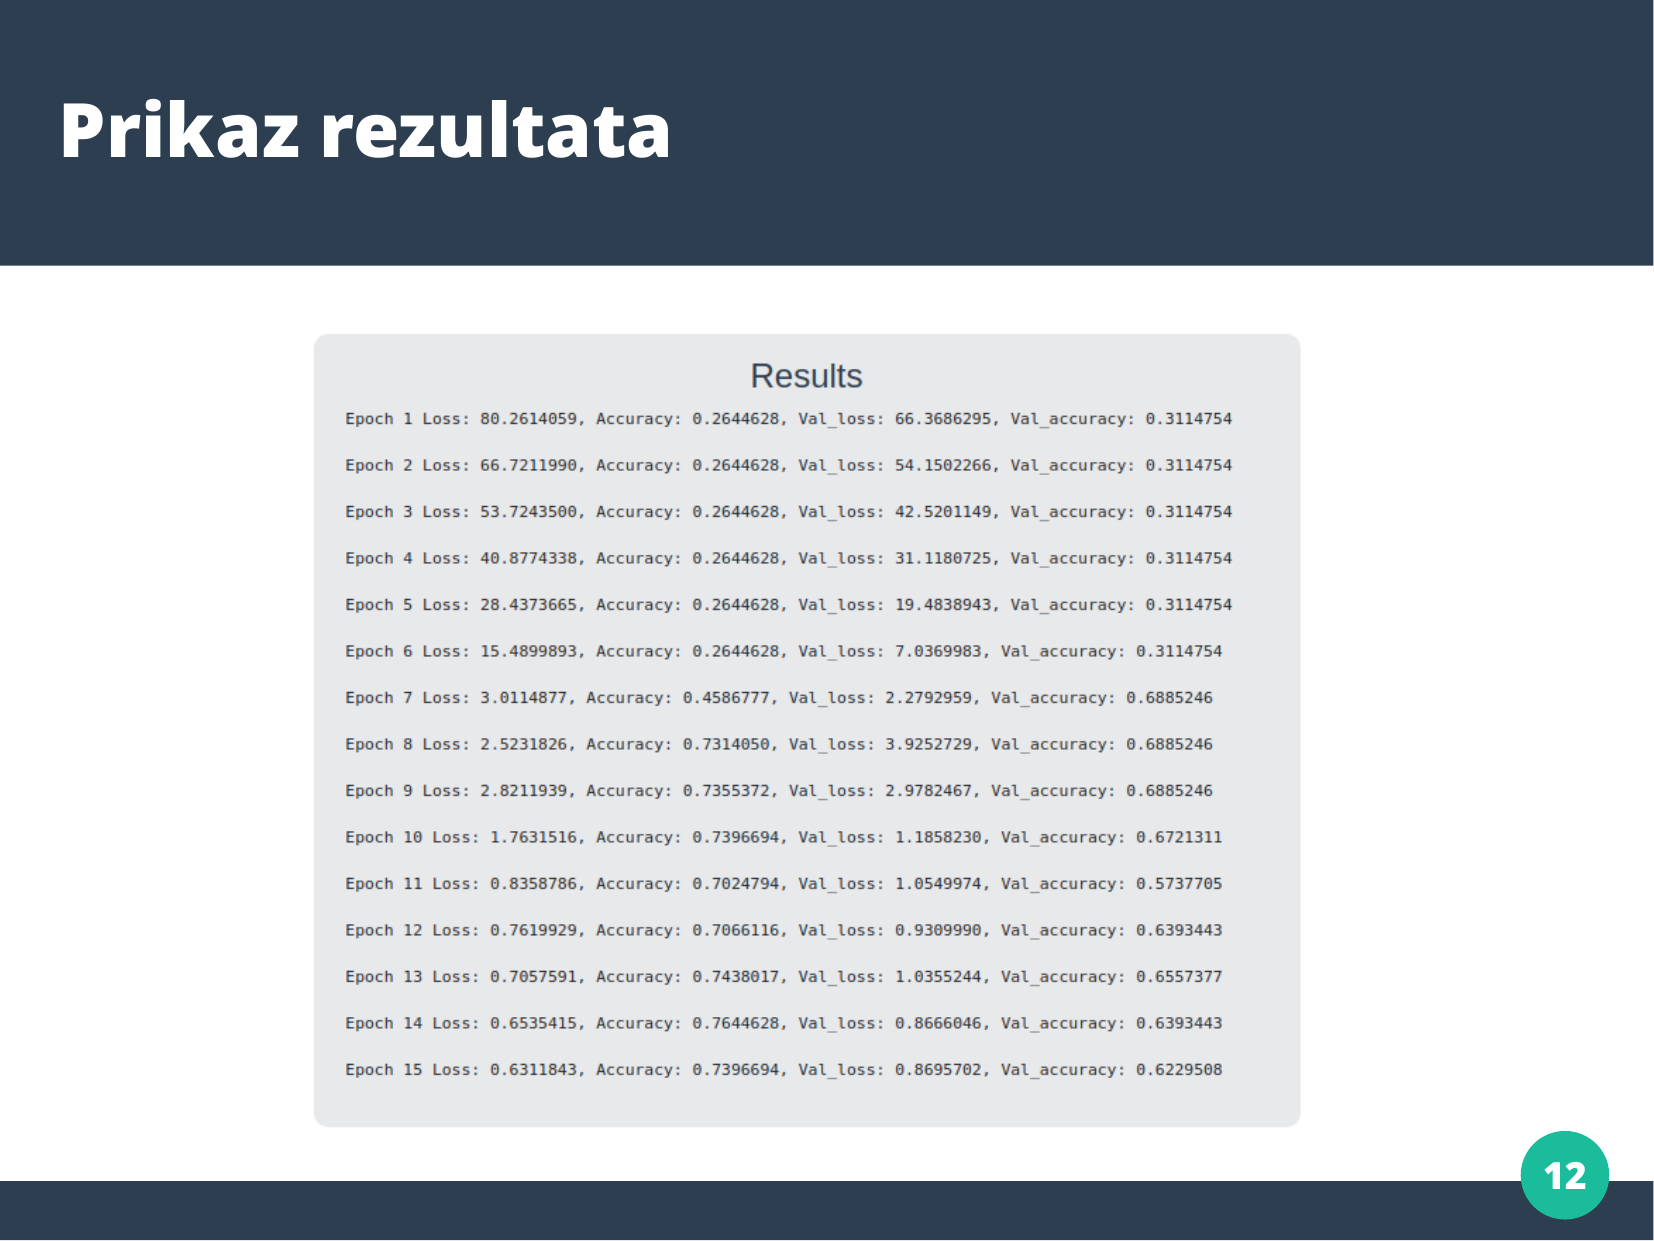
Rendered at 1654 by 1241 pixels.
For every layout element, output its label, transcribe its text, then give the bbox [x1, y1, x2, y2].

picture [300, 313, 1322, 1141]
title Prikaz rezultata [59, 49, 1595, 207]
